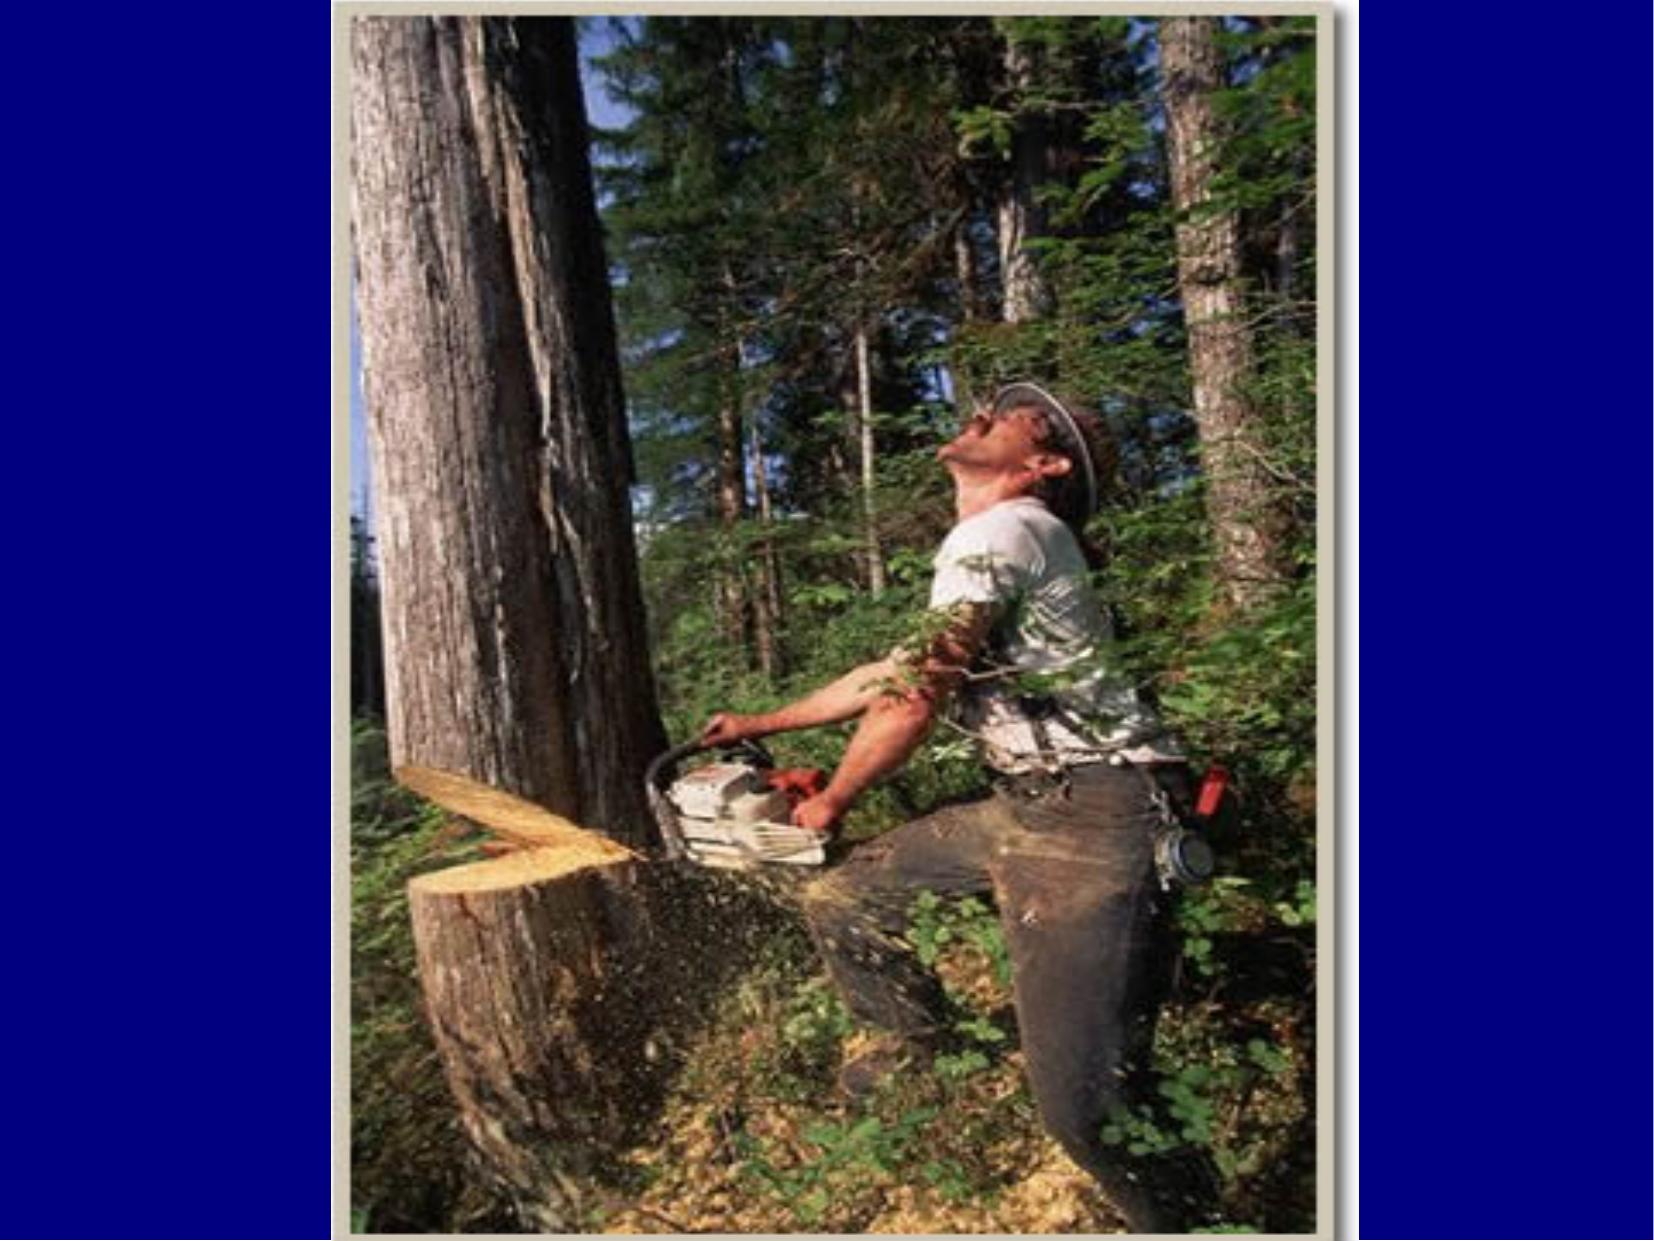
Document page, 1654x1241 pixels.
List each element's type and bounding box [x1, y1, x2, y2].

picture [331, 0, 1359, 1241]
